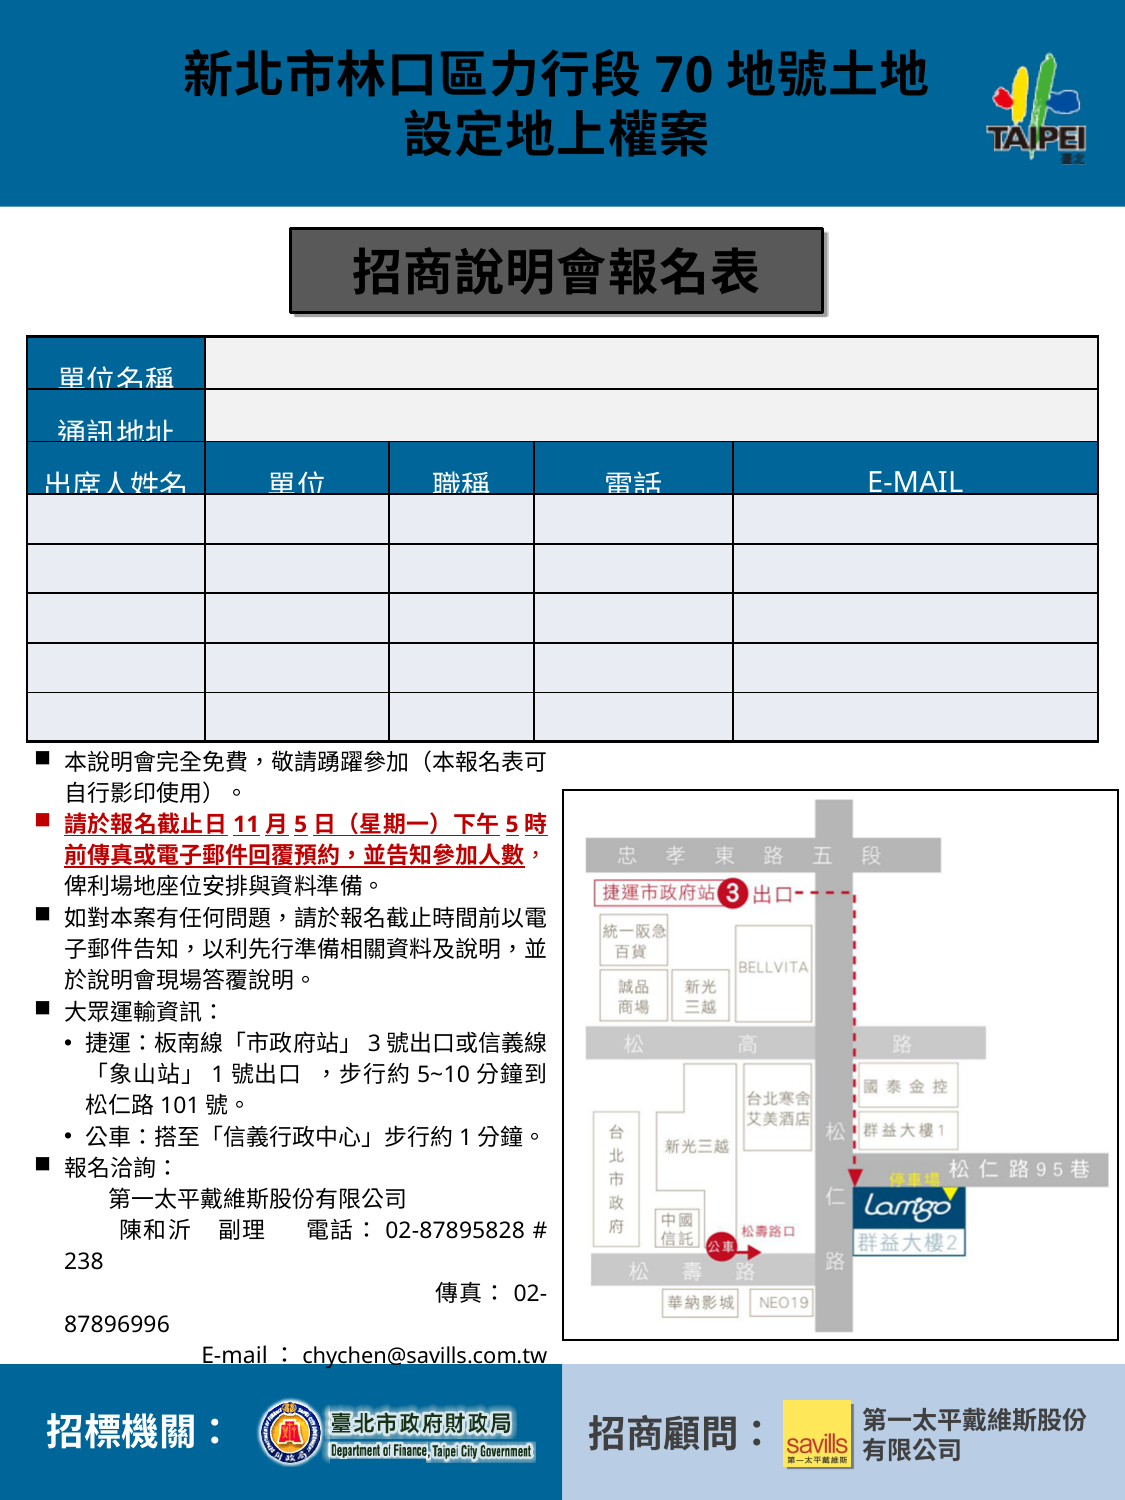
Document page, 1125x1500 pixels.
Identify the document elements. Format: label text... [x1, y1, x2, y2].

table_cell [734, 594, 1097, 642]
table_cell [734, 693, 1097, 740]
table_cell [535, 644, 732, 692]
table_cell [28, 693, 204, 735]
table_cell [206, 594, 388, 642]
picture [1029, 53, 1086, 164]
picture [1063, 155, 1071, 164]
table_cell [206, 644, 388, 692]
table_cell [390, 594, 533, 642]
text_box [0, 0, 1125, 207]
text_box 招商顧問： [574, 1402, 775, 1463]
table_cell [390, 644, 533, 692]
table_cell [390, 693, 533, 735]
table_cell E-MAIL [734, 442, 1097, 493]
table_cell 通訊地址 [28, 390, 204, 441]
table_cell 單位 [206, 442, 388, 493]
table_cell [535, 693, 732, 740]
text_box 招標機關： [31, 1407, 233, 1461]
table_header 單位名稱 [28, 338, 204, 388]
picture [562, 789, 1119, 1341]
table_cell [28, 644, 204, 692]
table_cell [535, 495, 732, 543]
text_box 招商說明會報名表 [290, 228, 823, 313]
table_cell [206, 545, 388, 592]
text_box 第一太平戴維斯股份有限公司 [856, 1398, 1114, 1471]
table_cell 通訊地址 [104, 423, 109, 441]
table_cell [535, 545, 732, 592]
table_header [206, 338, 1097, 388]
text_box 本說明會完全免費，敬請踴躍參加（本報名表可自行影印使用）。 請於報名截止日11月5日（星期一）下午5時前傳真或電子郵件回覆預約，並告知參加人數，俾利場地座位安排與資料準備。 如對本案有任何問題，請於報名截止時間前以電子郵件告知，以利先行準備相關資料及說明，並於說明會現場答覆說明。 大眾運輸資訊： 捷運：板南線「市政府站」3號出口或信義線「象山站」1號出口 ，步行約5~10分鐘到松仁路101號。 公車：搭至「信義行政中心」步行約1分鐘。 報名洽詢： 第一太平戴維斯股份有限公司 陳和沂 副理 電話：02-87895828 # 238 傳真：02-87896996 E-mail：chychen@savills.com.tw [19, 735, 563, 1407]
table_cell [206, 390, 1097, 441]
table_cell [535, 594, 732, 642]
text_box [0, 1364, 1125, 1500]
table_cell [390, 495, 533, 543]
table_cell [28, 545, 204, 592]
table_cell 出席人姓名 [28, 442, 204, 493]
table_cell [206, 495, 388, 543]
table_cell [28, 594, 204, 642]
table_cell [734, 644, 1097, 692]
picture [257, 1407, 535, 1466]
table_cell [390, 545, 533, 592]
picture [783, 1400, 851, 1467]
table_cell [734, 545, 1097, 592]
table_cell [734, 495, 1097, 543]
text_box 新北市林口區力行段70地號土地 設定地上權案 [84, 34, 1029, 170]
table_cell 職稱 [390, 442, 533, 493]
table_cell 出席人姓名 [111, 483, 121, 493]
table_cell [206, 693, 388, 735]
table_cell [28, 495, 204, 543]
table_cell 電話 [535, 442, 732, 493]
